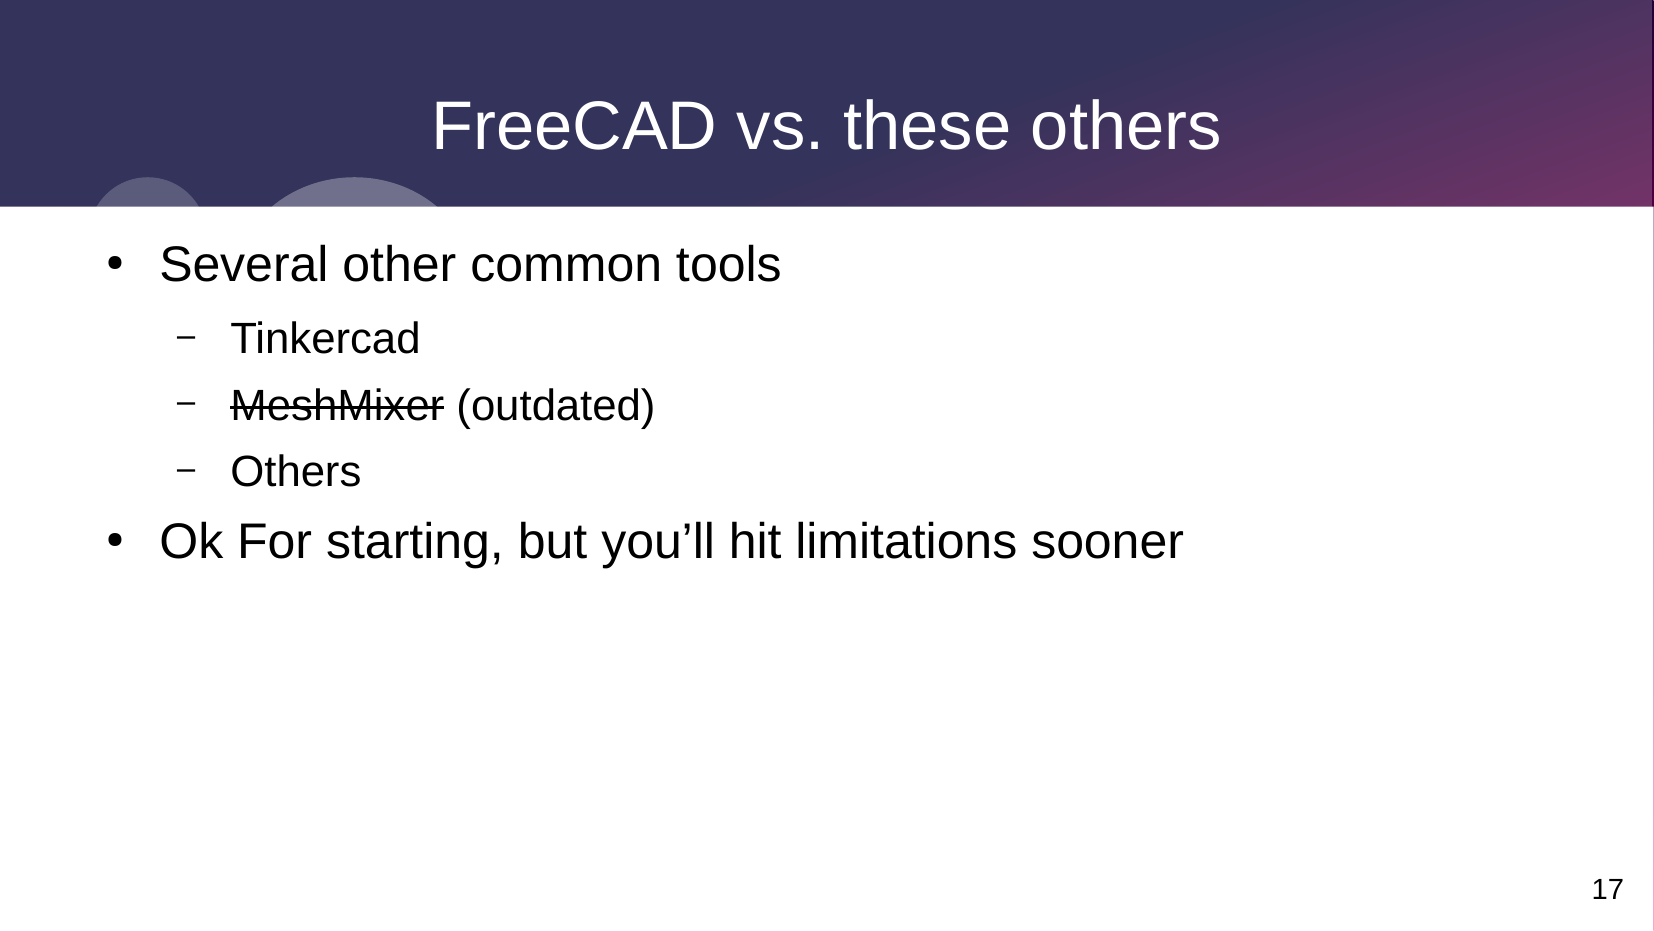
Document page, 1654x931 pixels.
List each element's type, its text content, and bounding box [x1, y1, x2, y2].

list Several other common tools Tinkercad MeshMixer (outdated) Others Ok For starting, but you’ll hit limitations sooner [88, 236, 1565, 827]
title FreeCAD vs. these others [88, 44, 1565, 207]
